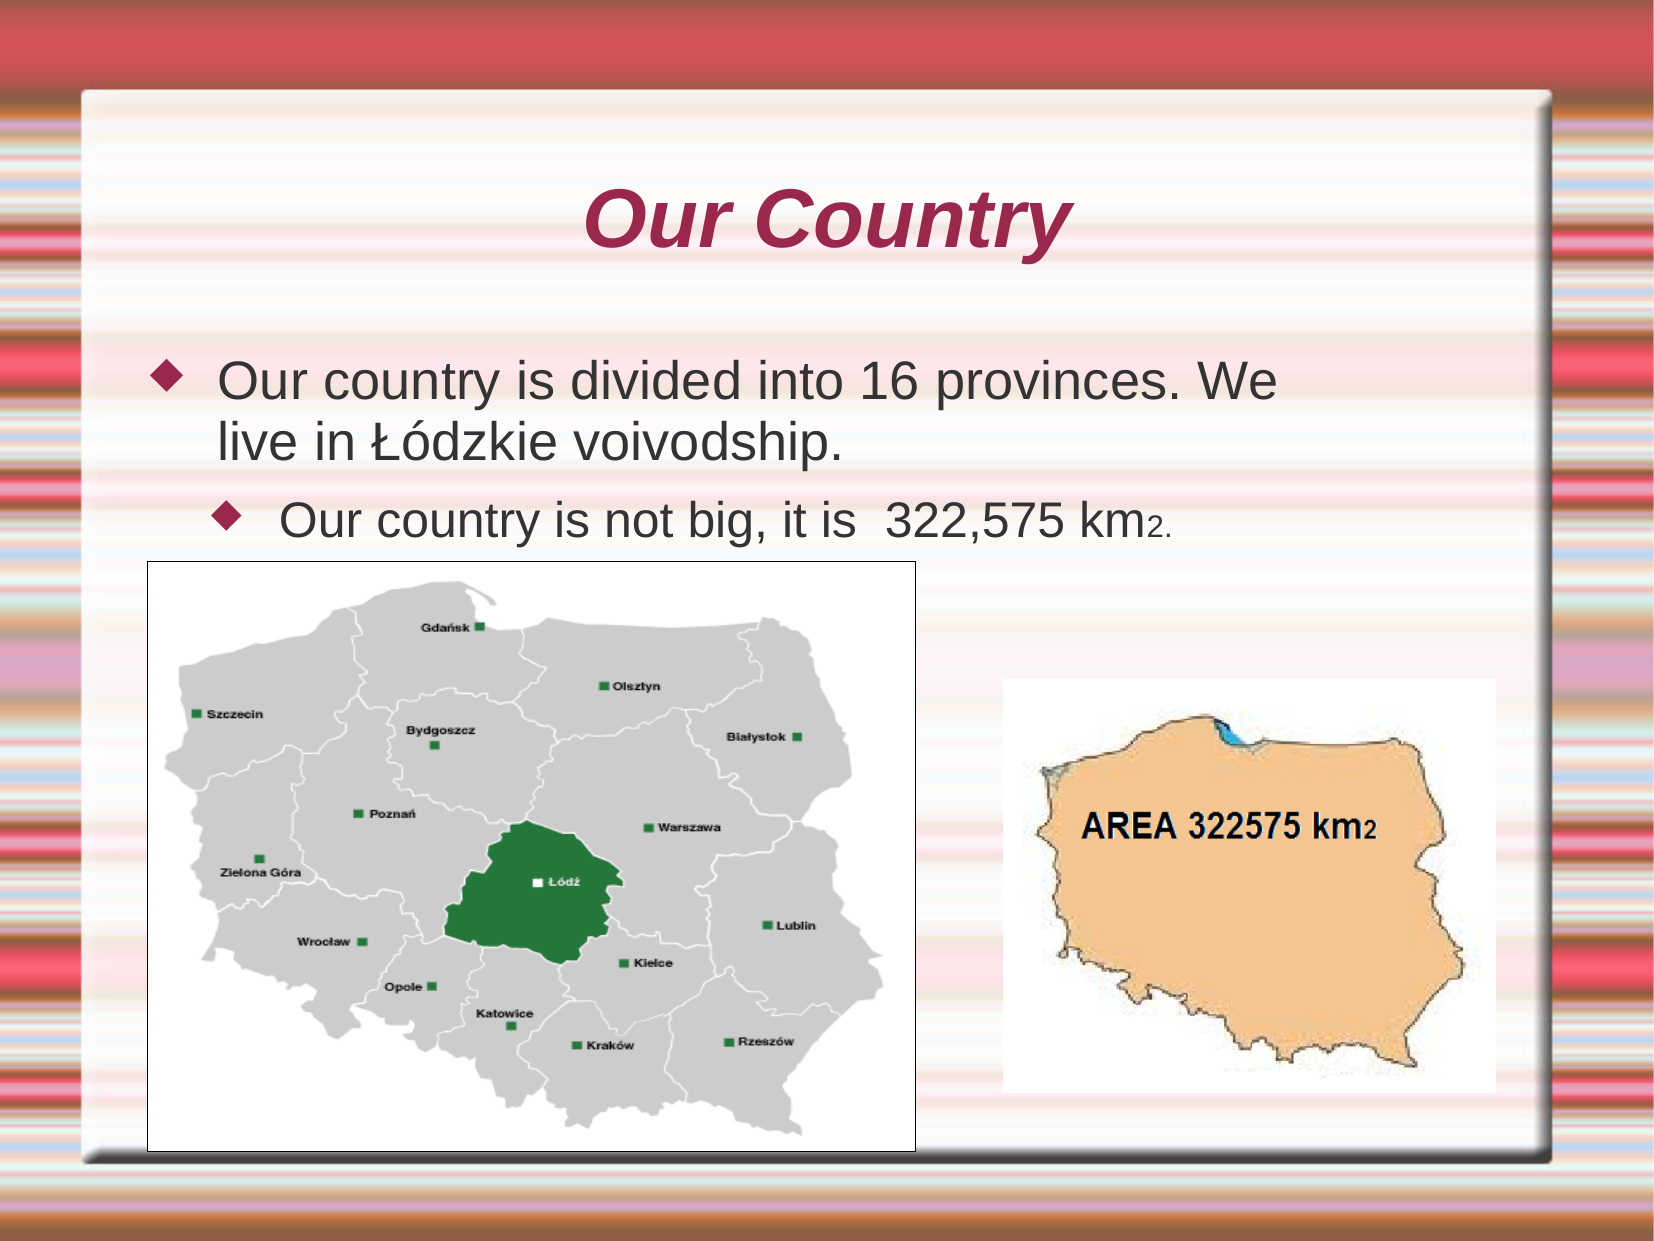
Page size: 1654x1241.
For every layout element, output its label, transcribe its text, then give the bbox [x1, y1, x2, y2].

list Our country is not big, it is 322,575 km2. [196, 492, 1447, 591]
list Our country is divided into 16 provinces. We live in Łódzkie voivodship. [134, 350, 1329, 562]
picture [0, 0, 1654, 1241]
title Our Country [121, 114, 1534, 322]
